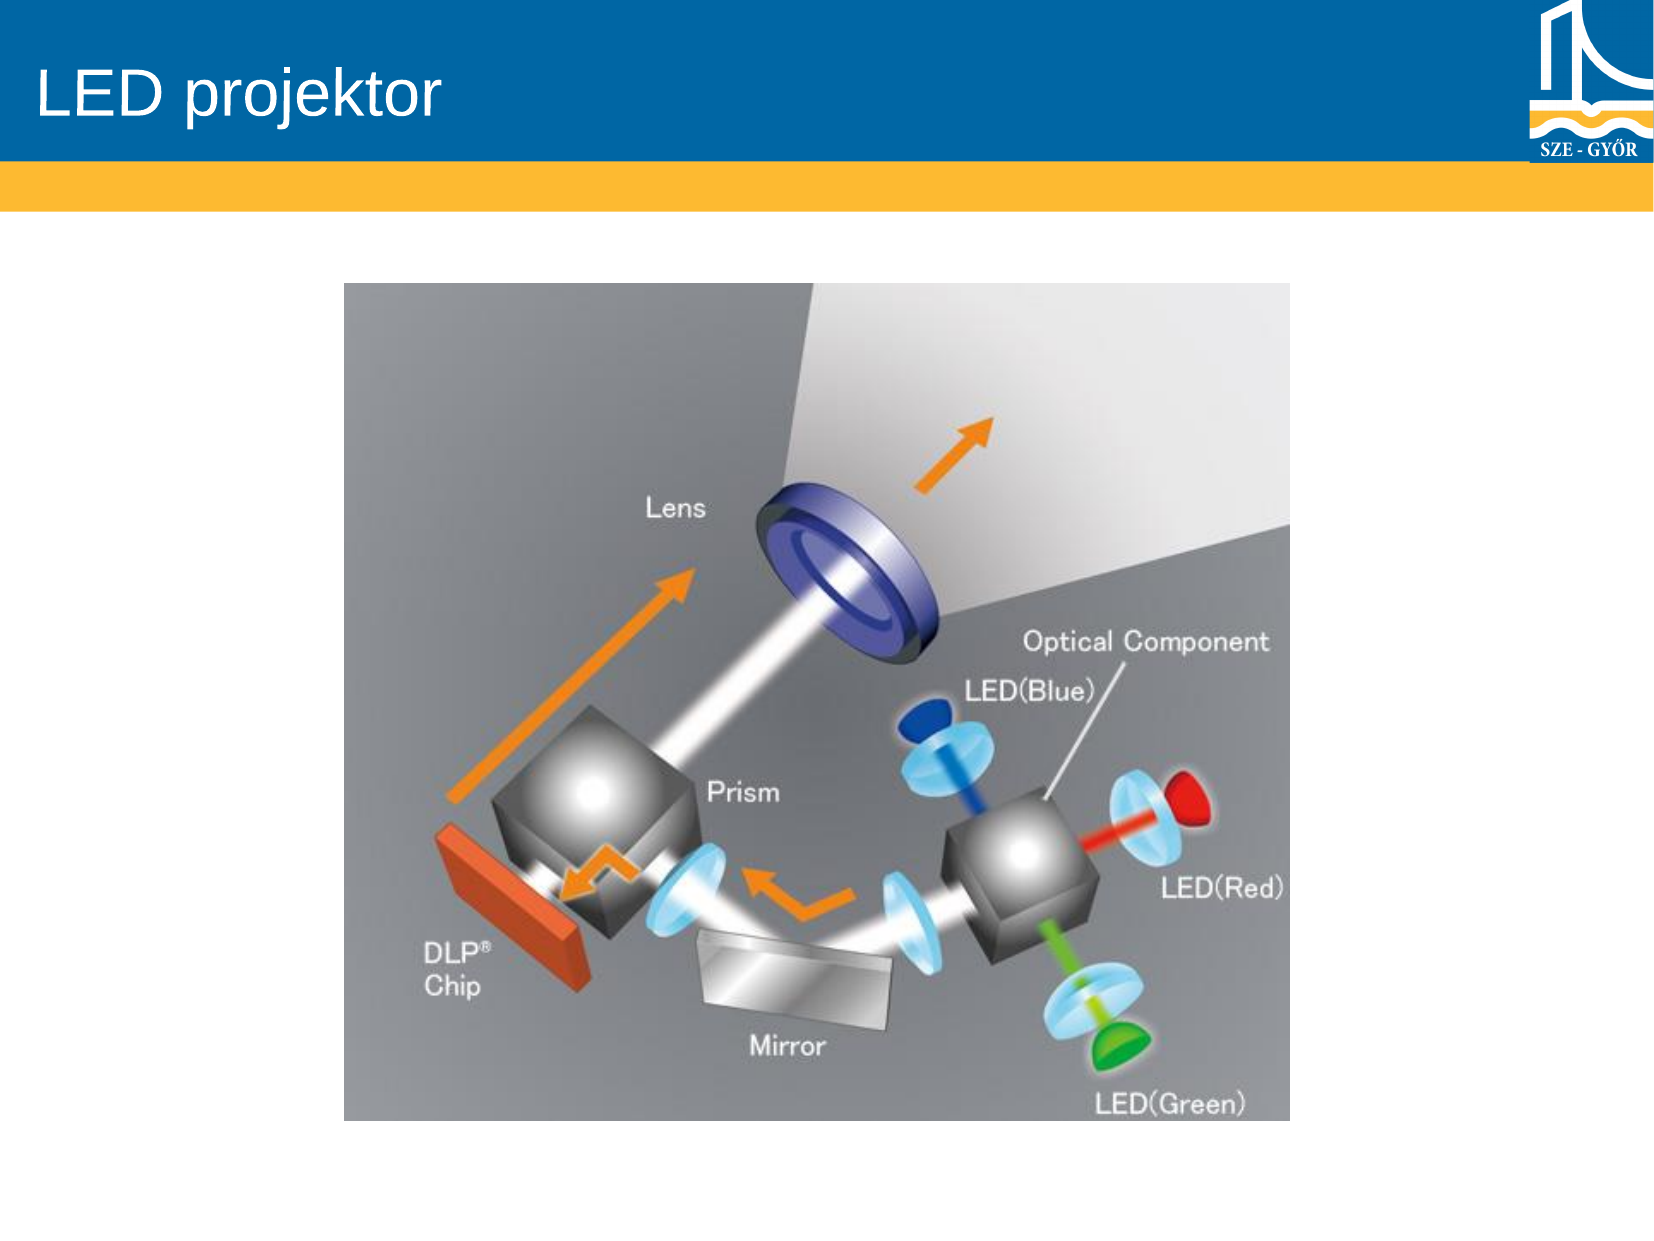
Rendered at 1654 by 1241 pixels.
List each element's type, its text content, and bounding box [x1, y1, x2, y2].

picture [1529, 0, 1654, 163]
text_box LED projektor [34, 48, 1524, 144]
picture [344, 283, 1290, 1121]
